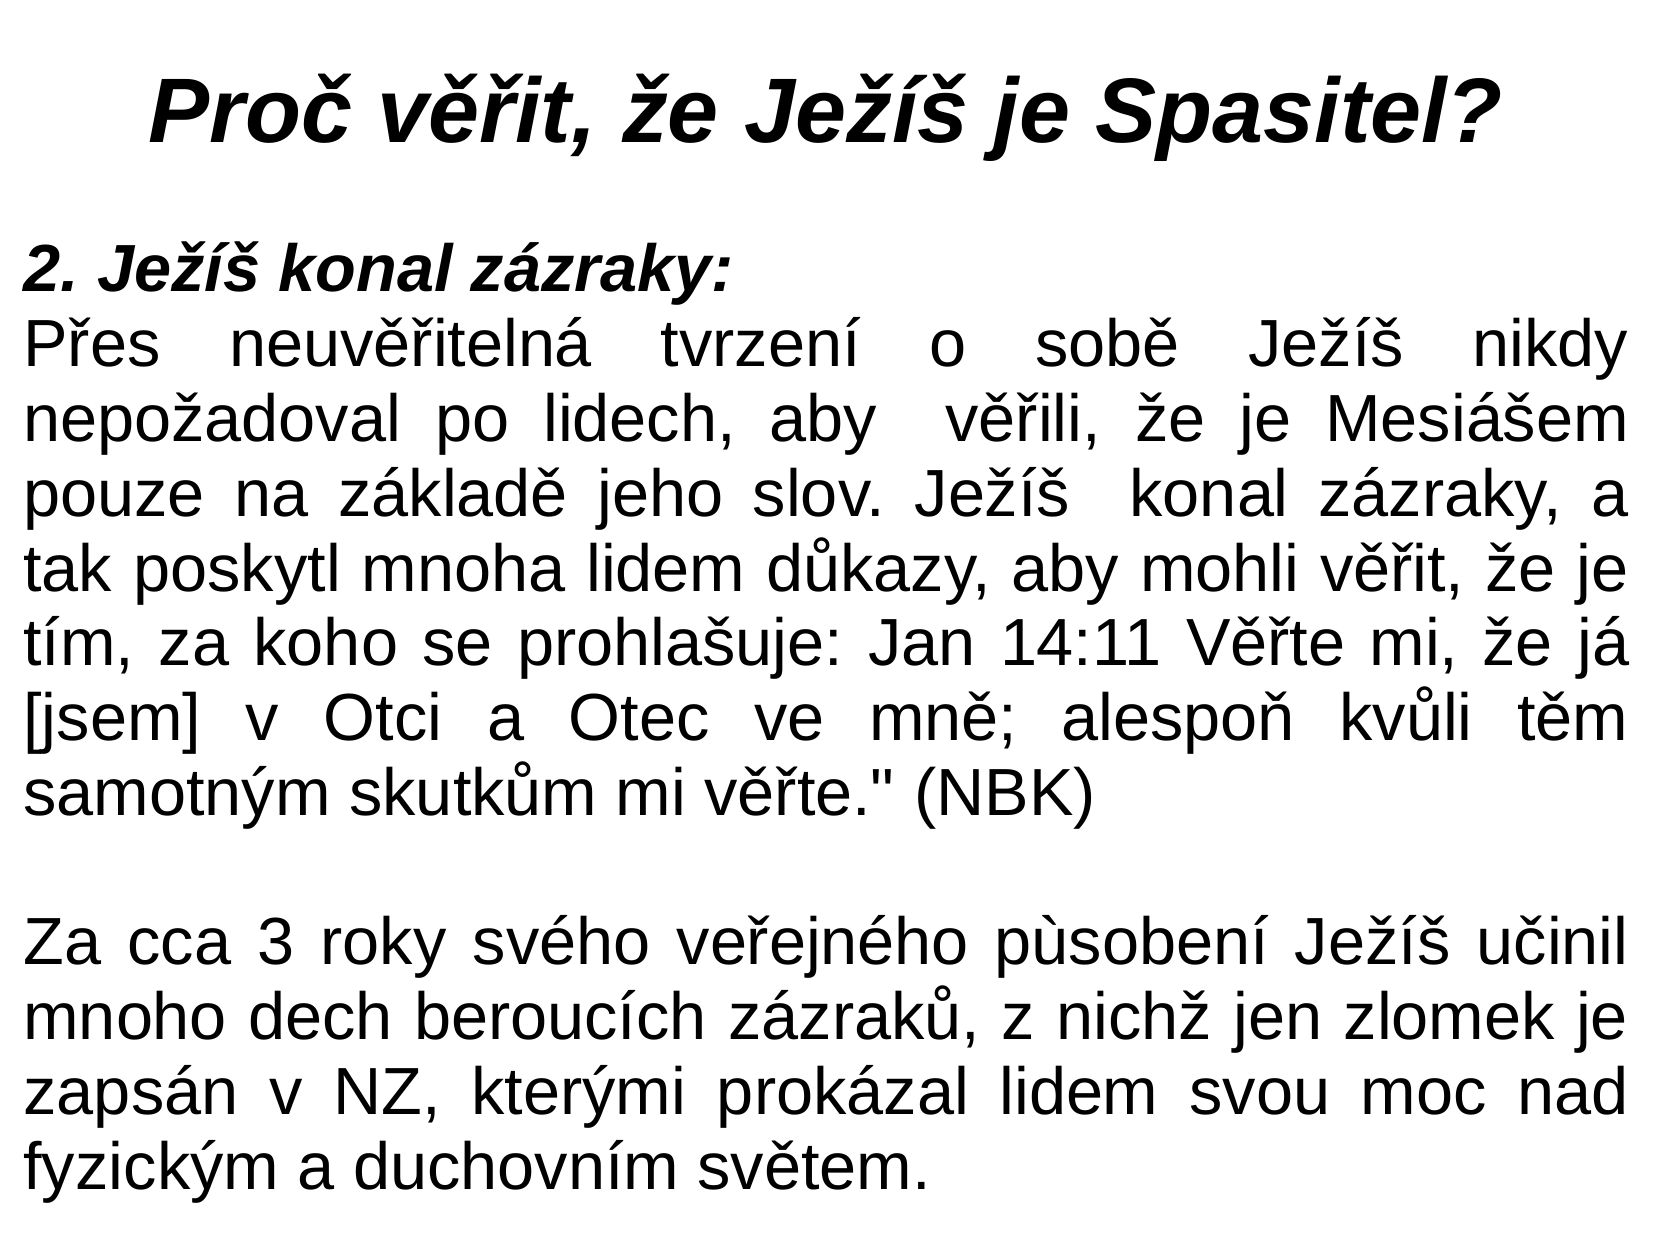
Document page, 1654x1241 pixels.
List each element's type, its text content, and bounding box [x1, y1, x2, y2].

title Proč věřit, že Ježíš je Spasitel? [82, 7, 1571, 177]
subtitle 2. Ježíš konal zázraky: Přes neuvěřitelná tvrzení o sobě Ježíš nikdy nepožadoval po lidech, aby věřili, že je Mesiášem pouze na základě jeho slov. Ježíš konal zázraky, a tak poskytl mnoha lidem důkazy, aby mohli věřit, že je tím, za koho se prohlašuje: Jan 14:11 Věřte mi, že já [jsem] v Otci a Otec ve mně; alespoň kvůli těm samotným skutkům mi věřte." (NBK) Za cca 3 roky svého veřejného pùsobení Ježíš učinil mnoho dech beroucích zázraků, z nichž jen zlomek je zapsán v NZ, kterými prokázal lidem svou moc nad fyzickým a duchovním světem. [23, 177, 1630, 1241]
